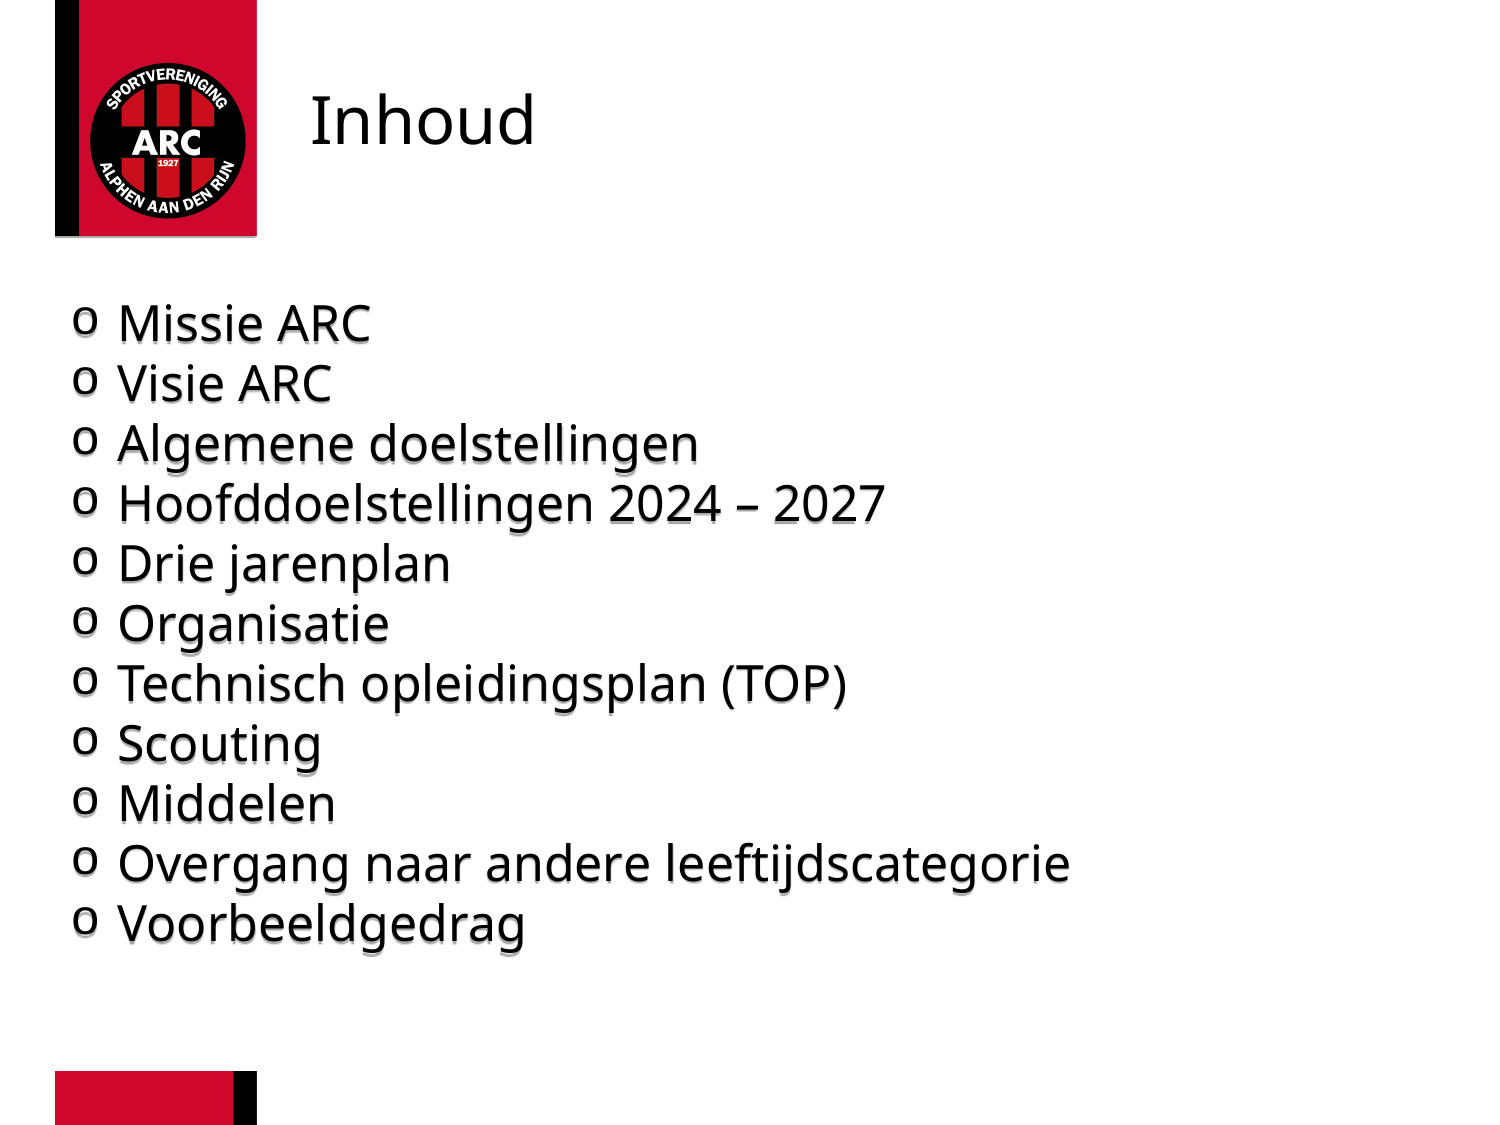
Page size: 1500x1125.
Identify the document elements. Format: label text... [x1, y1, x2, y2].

picture [55, 0, 257, 236]
picture [55, 1072, 257, 1125]
text_box Missie ARC Visie ARC Algemene doelstellingen Hoofddoelstellingen 2024 – 2027 Drie jarenplan Organisatie Technisch opleidingsplan (TOP) Scouting Middelen Overgang naar andere leeftijdscategorie Voorbeeldgedrag [55, 283, 1148, 966]
title Inhoud [295, 29, 1483, 207]
